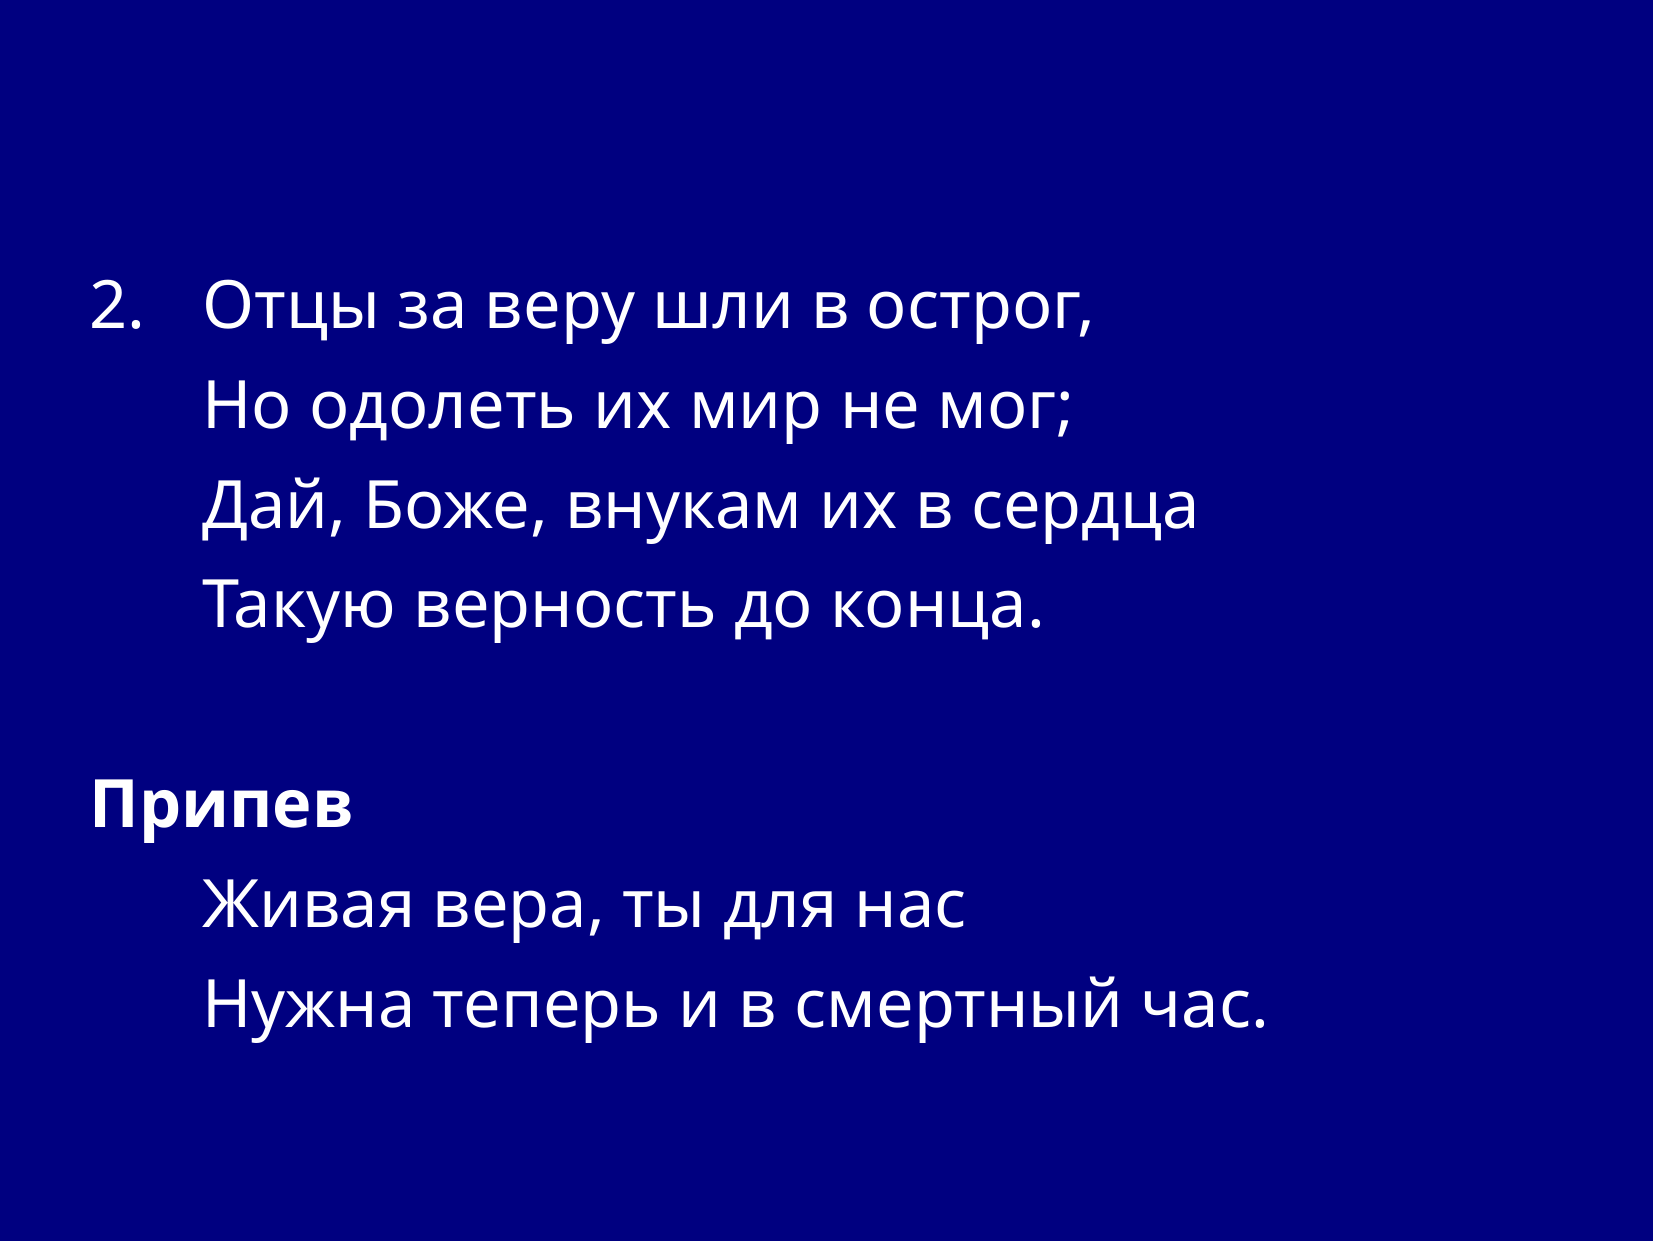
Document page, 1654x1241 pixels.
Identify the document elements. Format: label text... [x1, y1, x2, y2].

text_box 2. Отцы за веру шли в острог, Но одолеть их мир не мог; Дай, Боже, внукам их в сердца Такую верность до конца. Припев Живая вера, ты для нас Нужна теперь и в смертный час. [75, 150, 1576, 1163]
